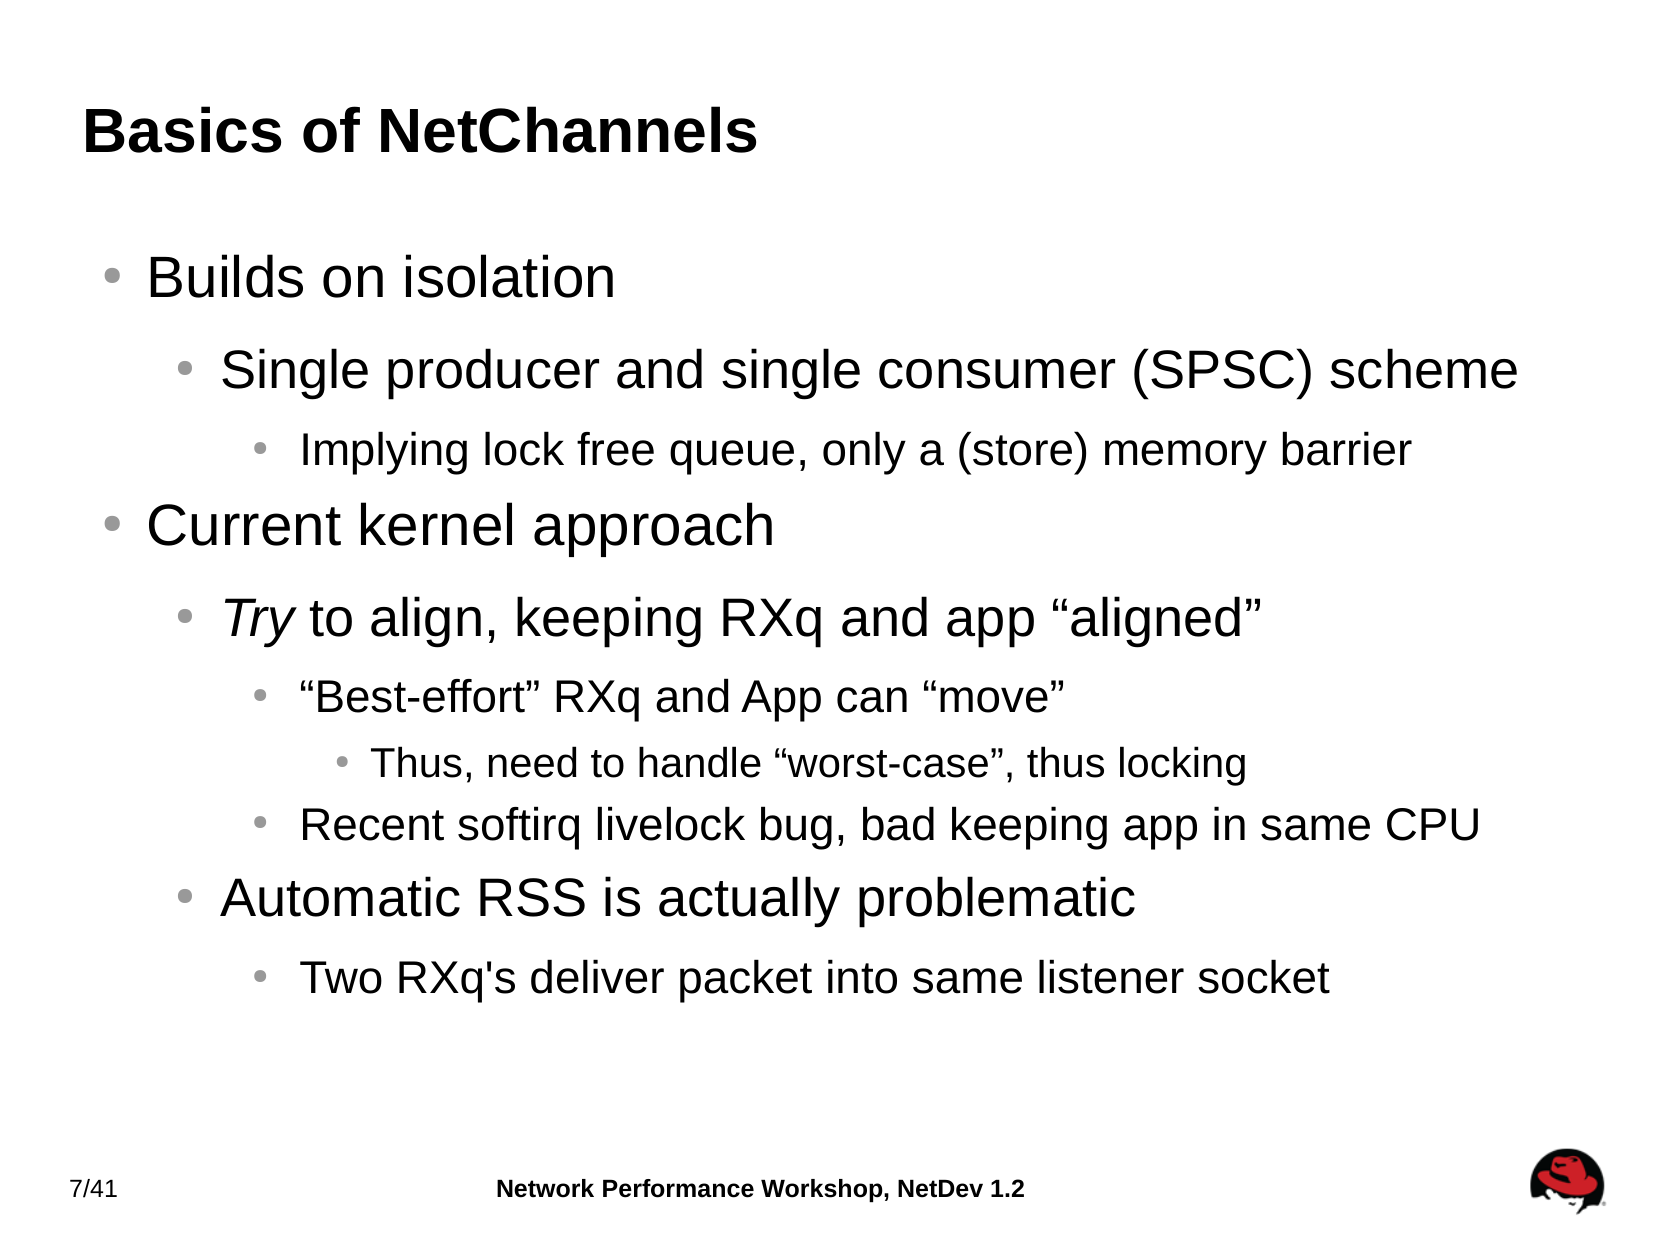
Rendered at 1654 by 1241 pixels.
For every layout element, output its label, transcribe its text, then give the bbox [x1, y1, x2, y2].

list Builds on isolation Single producer and single consumer (SPSC) scheme Implying lock free queue, only a (store) memory barrier Current kernel approach Try to align, keeping RXq and app “aligned” “Best-effort” RXq and App can “move” Thus, need to handle “worst-case”, thus locking Recent softirq livelock bug, bad keeping app in same CPU Automatic RSS is actually problematic Two RXq's deliver packet into same listener socket [86, 244, 1575, 1039]
title Basics of NetChannels [82, 37, 1571, 226]
picture [1529, 1146, 1612, 1224]
